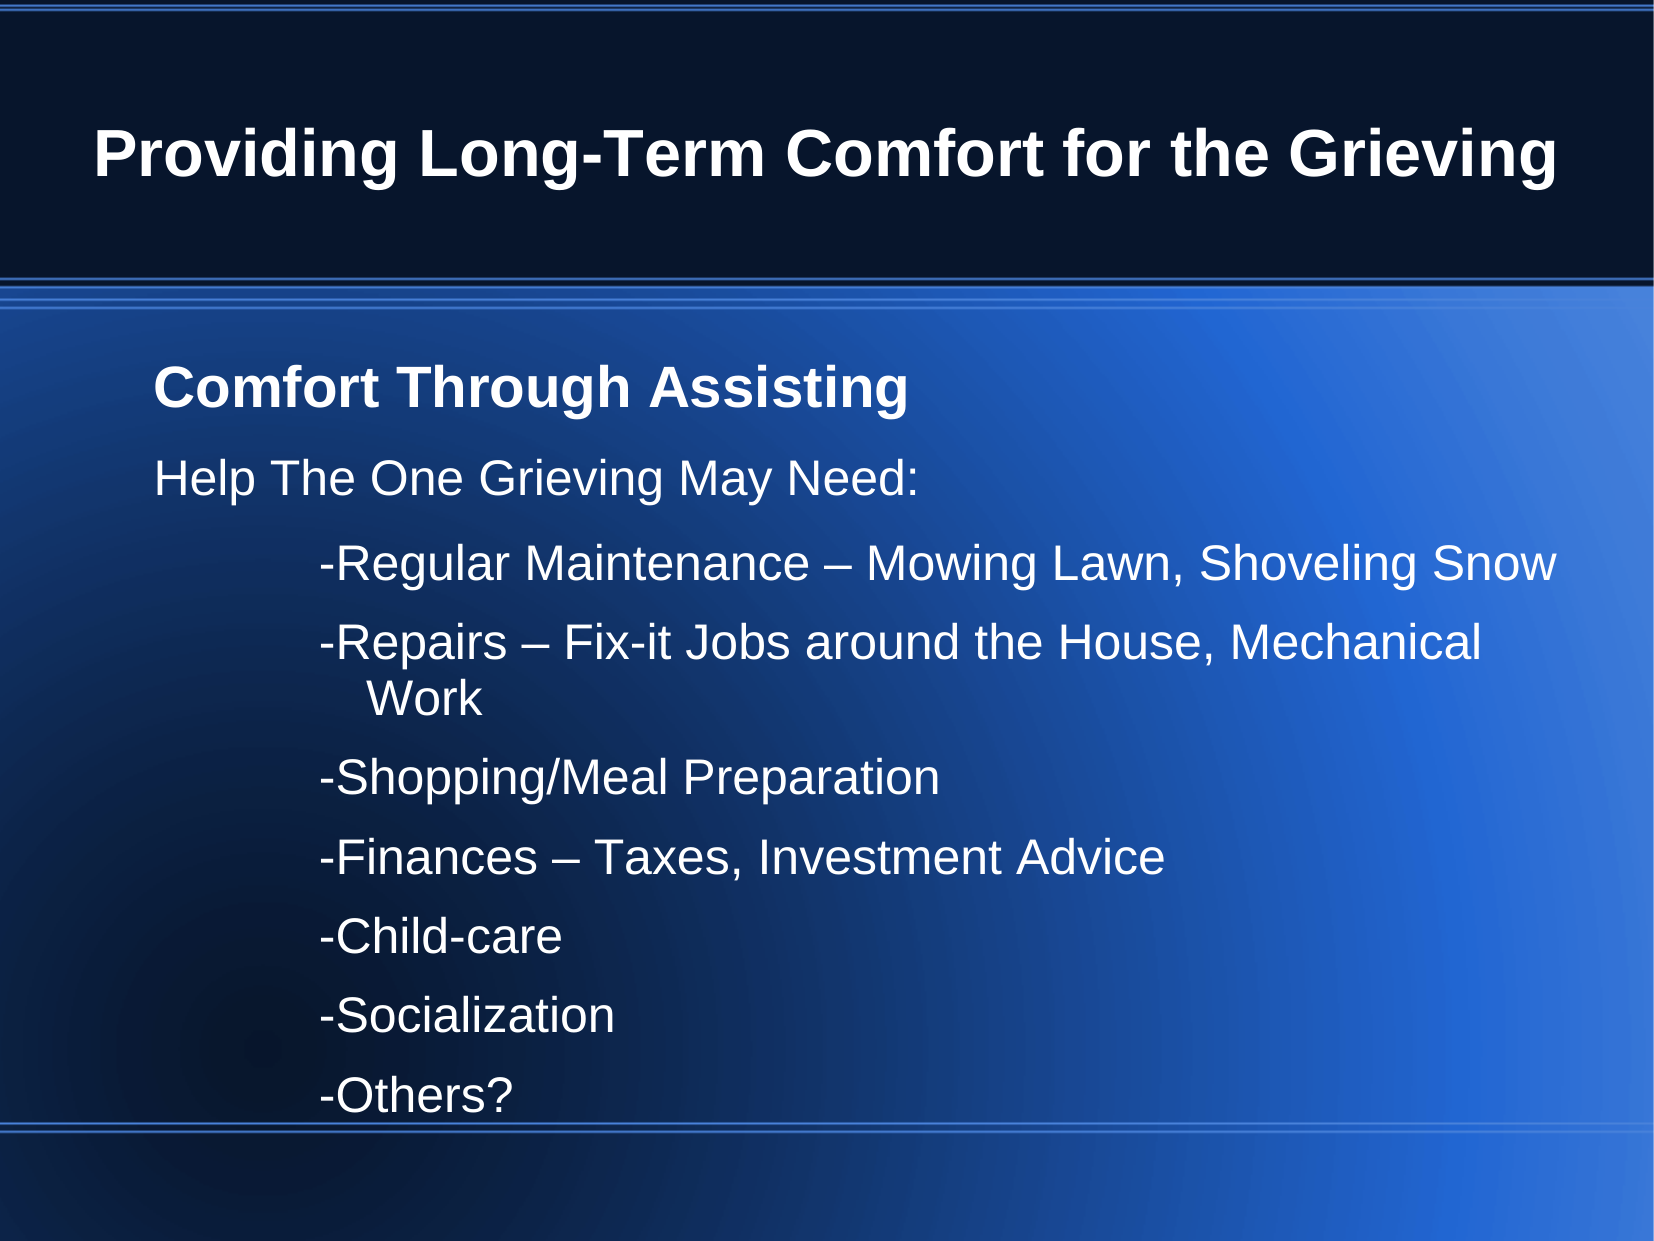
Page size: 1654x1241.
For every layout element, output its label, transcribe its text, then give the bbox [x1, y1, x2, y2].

list Comfort Through Assisting Help The One Grieving May Need: -Regular Maintenance – Mowing Lawn, Shoveling Snow -Repairs – Fix-it Jobs around the House, Mechanical Work -Shopping/Meal Preparation -Finances – Taxes, Investment Advice -Child-care -Socialization -Others? [82, 355, 1571, 1209]
title Providing Long-Term Comfort for the Grieving [82, 49, 1571, 257]
picture [0, 0, 1654, 1241]
